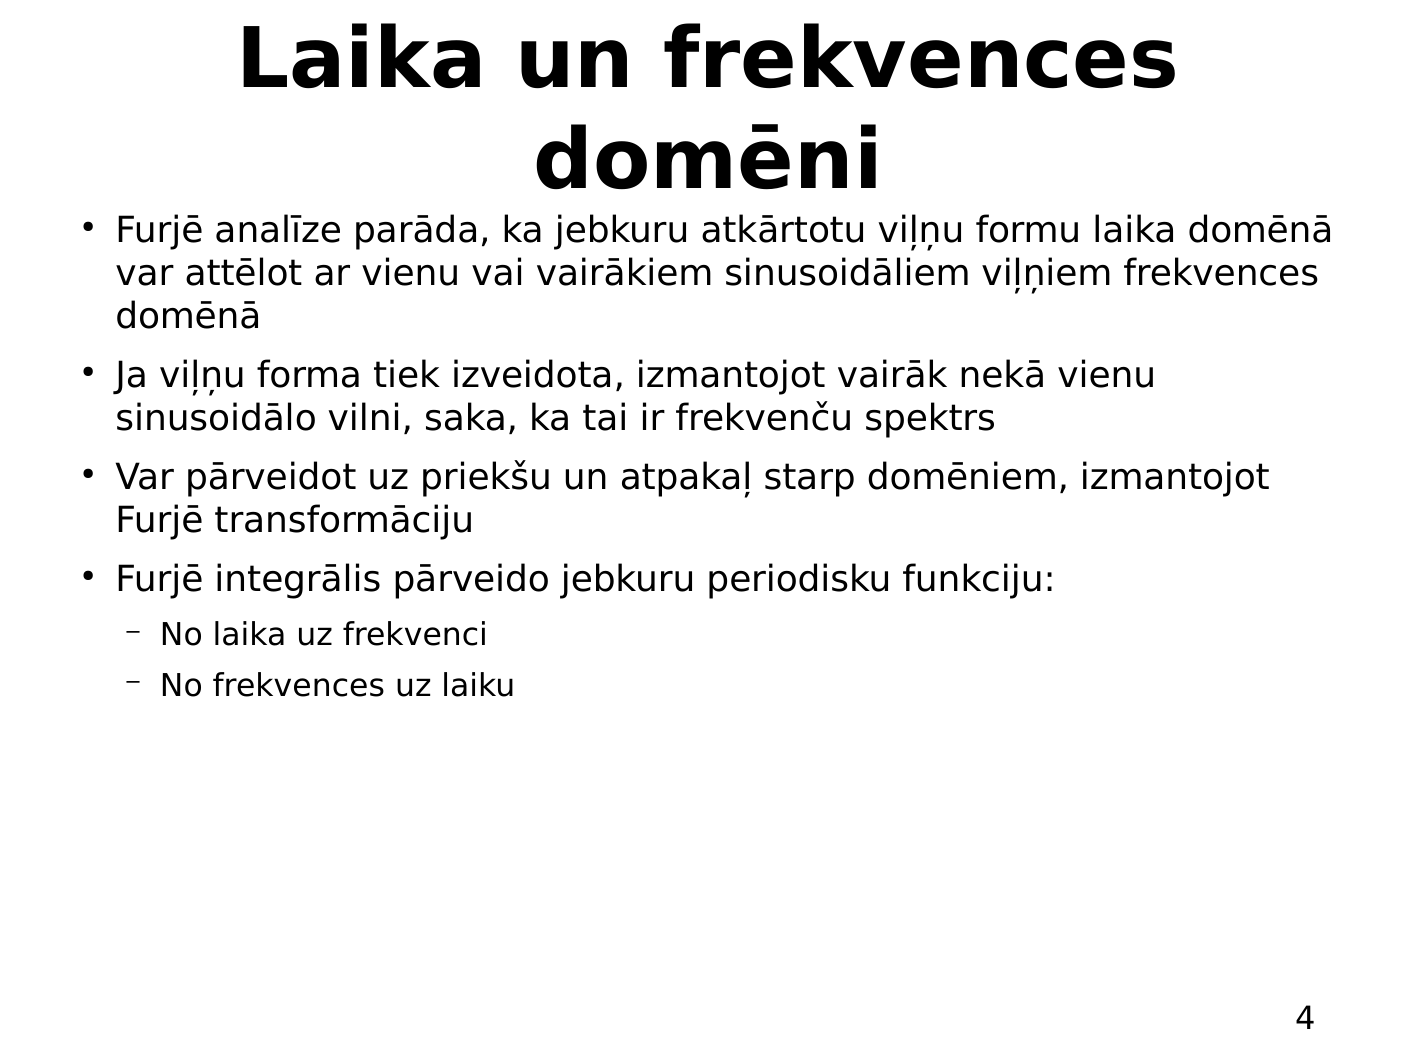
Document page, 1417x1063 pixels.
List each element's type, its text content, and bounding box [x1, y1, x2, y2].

list Furjē analīze parāda, ka jebkuru atkārtotu viļņu formu laika domēnā var attēlot ar vienu vai vairākiem sinusoidāliem viļņiem frekvences domēnā Ja viļņu forma tiek izveidota, izmantojot vairāk nekā vienu sinusoidālo vilni, saka, ka tai ir frekvenču spektrs Var pārveidot uz priekšu un atpakaļ starp domēniem, izmantojot Furjē transformāciju Furjē integrālis pārveido jebkuru periodisku funkciju: No laika uz frekvenci No frekvences uz laiku [70, 206, 1359, 709]
title Laika un frekvences domēni [70, 42, 1346, 168]
